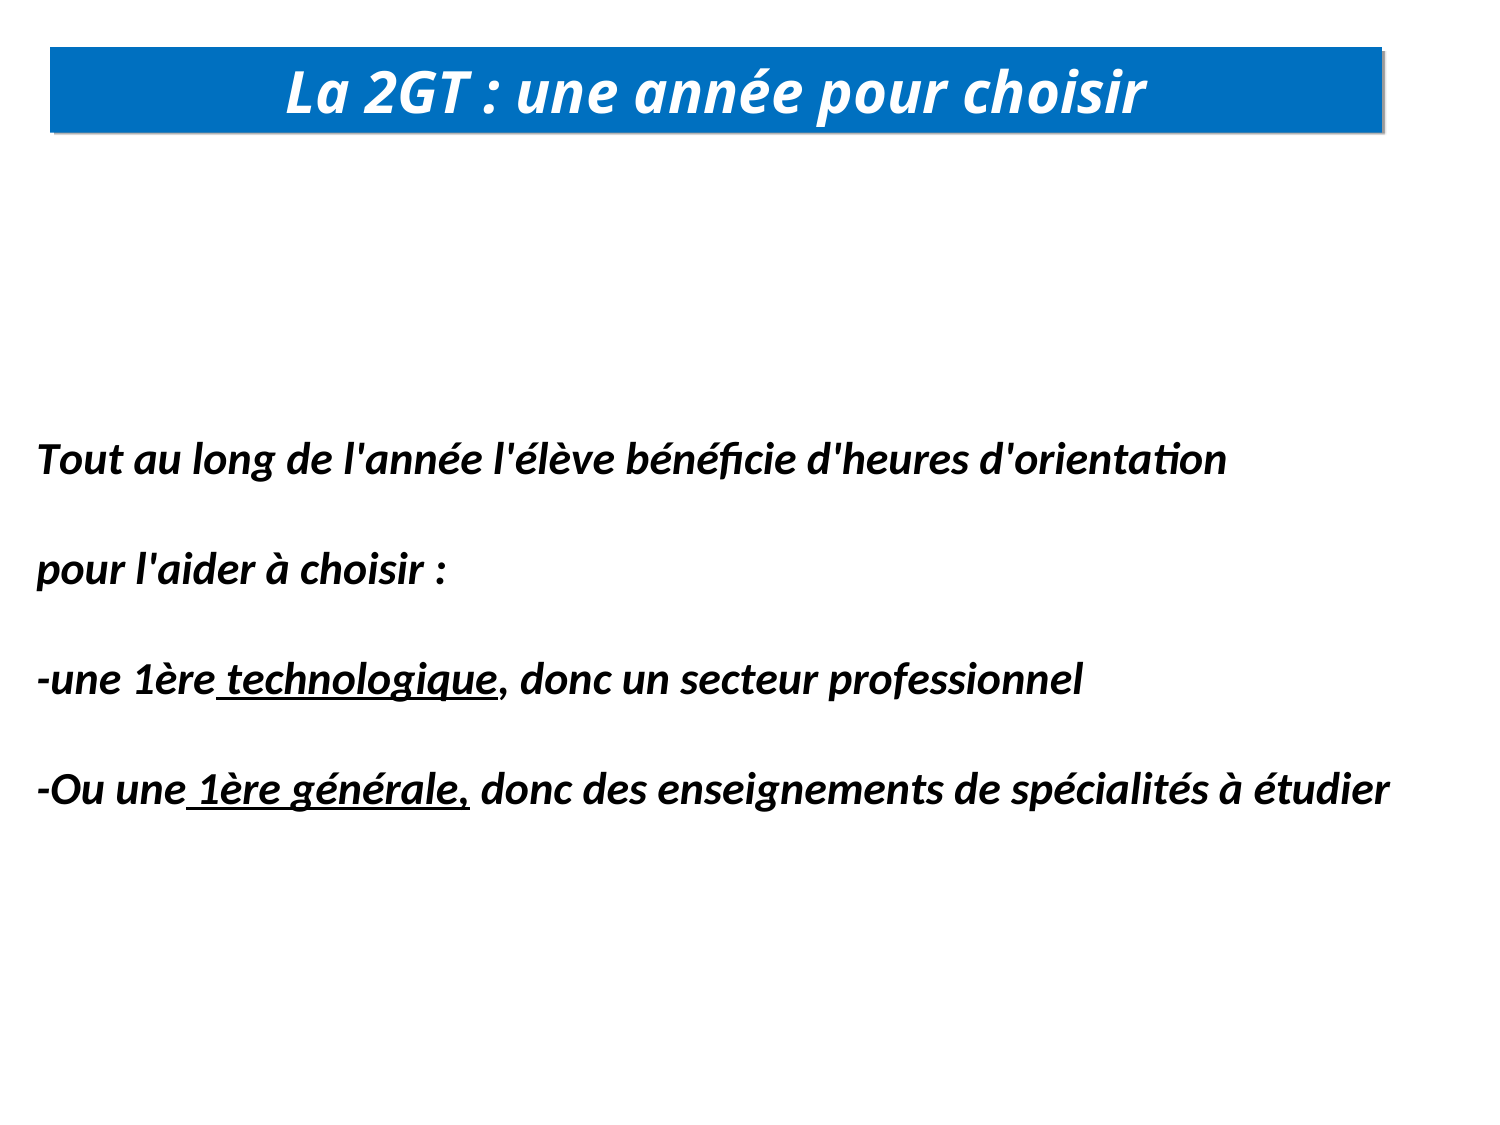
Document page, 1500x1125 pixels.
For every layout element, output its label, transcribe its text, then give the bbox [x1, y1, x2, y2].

text_box Tout au long de l'année l'élève bénéficie d'heures d'orientation pour l'aider à choisir : -une 1ère technologique, donc un secteur professionnel -Ou une 1ère générale, donc des enseignements de spécialités à étudier [21, 366, 1406, 821]
text_box La 2GT : une année pour choisir [50, 47, 1382, 133]
